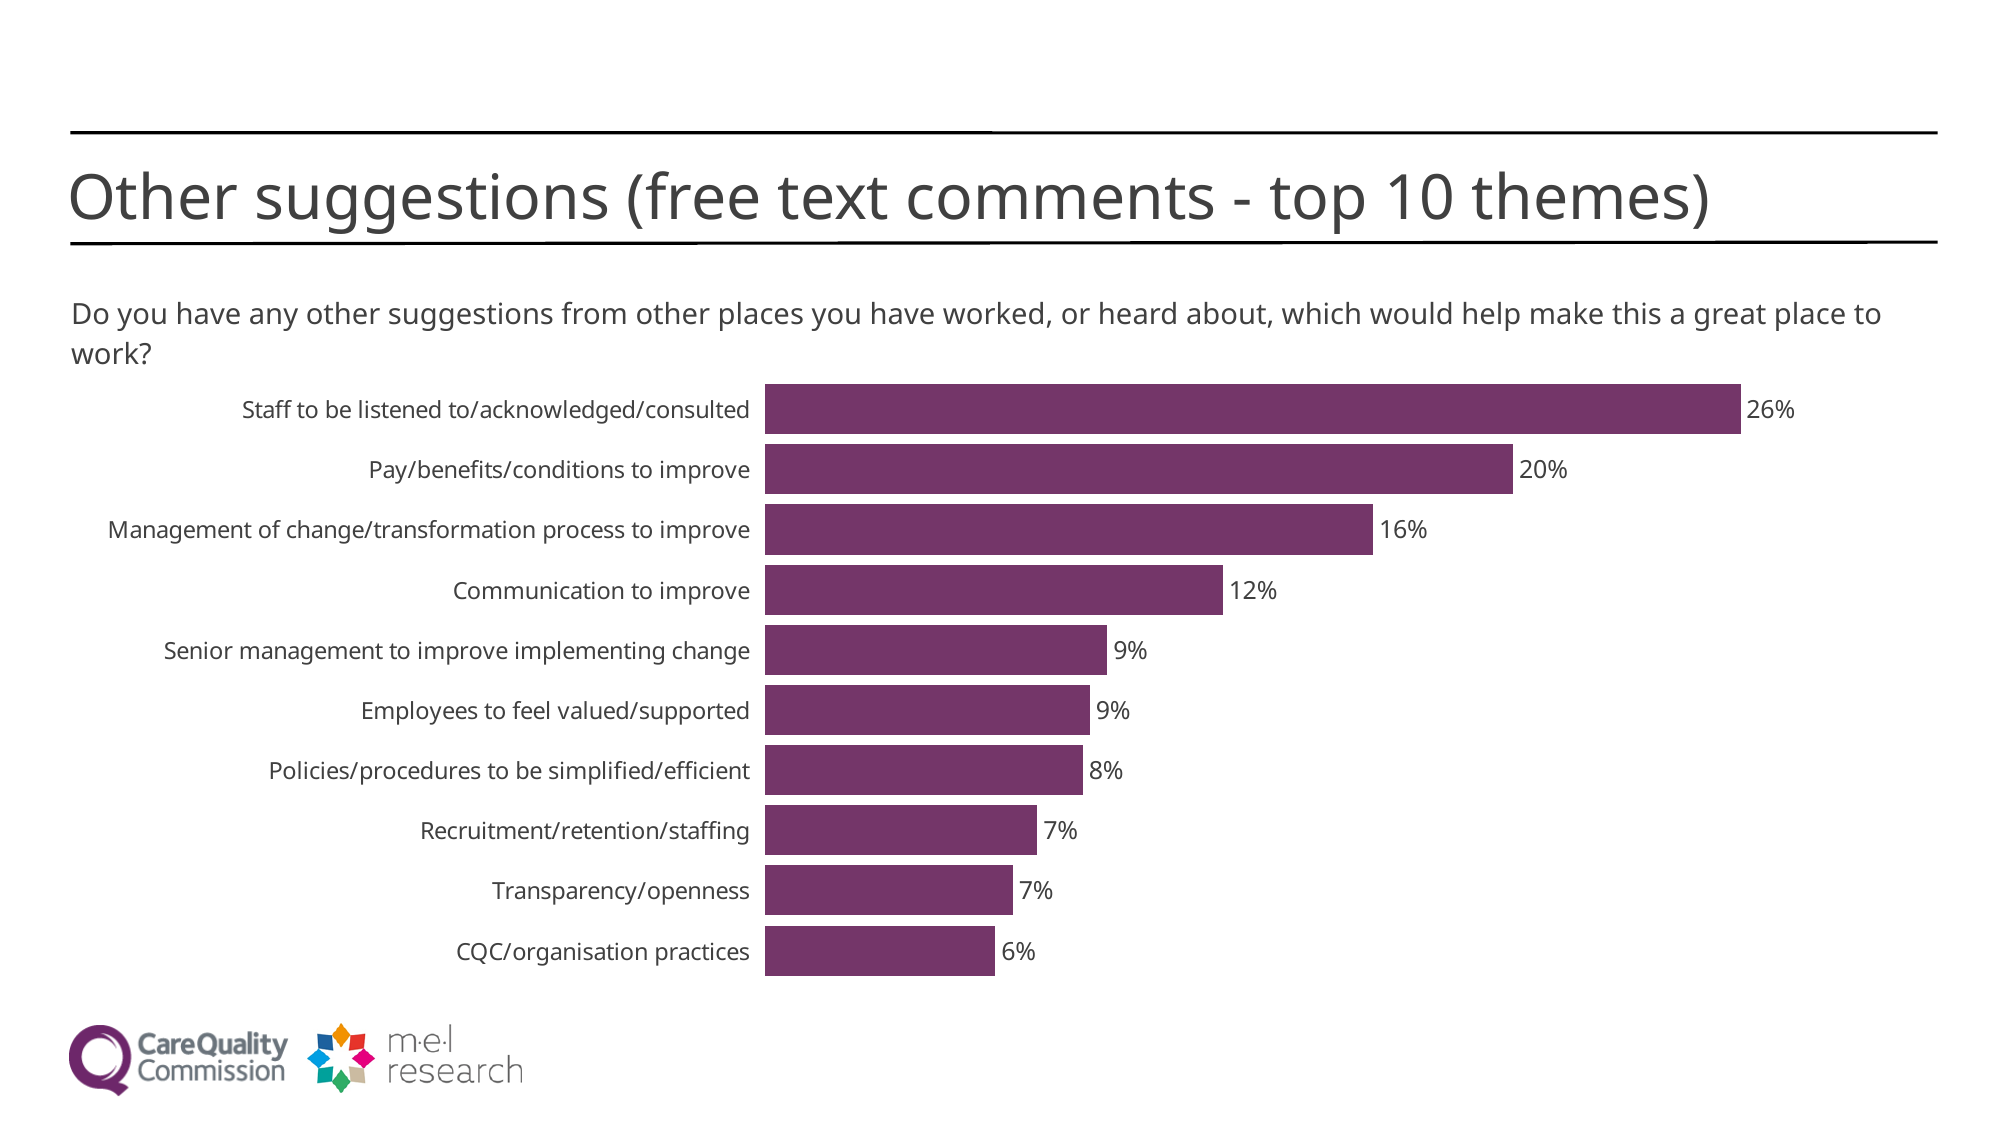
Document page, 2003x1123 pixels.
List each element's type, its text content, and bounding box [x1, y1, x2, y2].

picture [67, 1023, 291, 1099]
chart [70, 366, 1938, 994]
text_box Do you have any other suggestions from other places you have worked, or heard about, which would help make this a great place to work? [71, 287, 1935, 366]
picture [307, 1023, 522, 1093]
title Other suggestions (free text comments - top 10 themes) [67, 143, 1935, 232]
